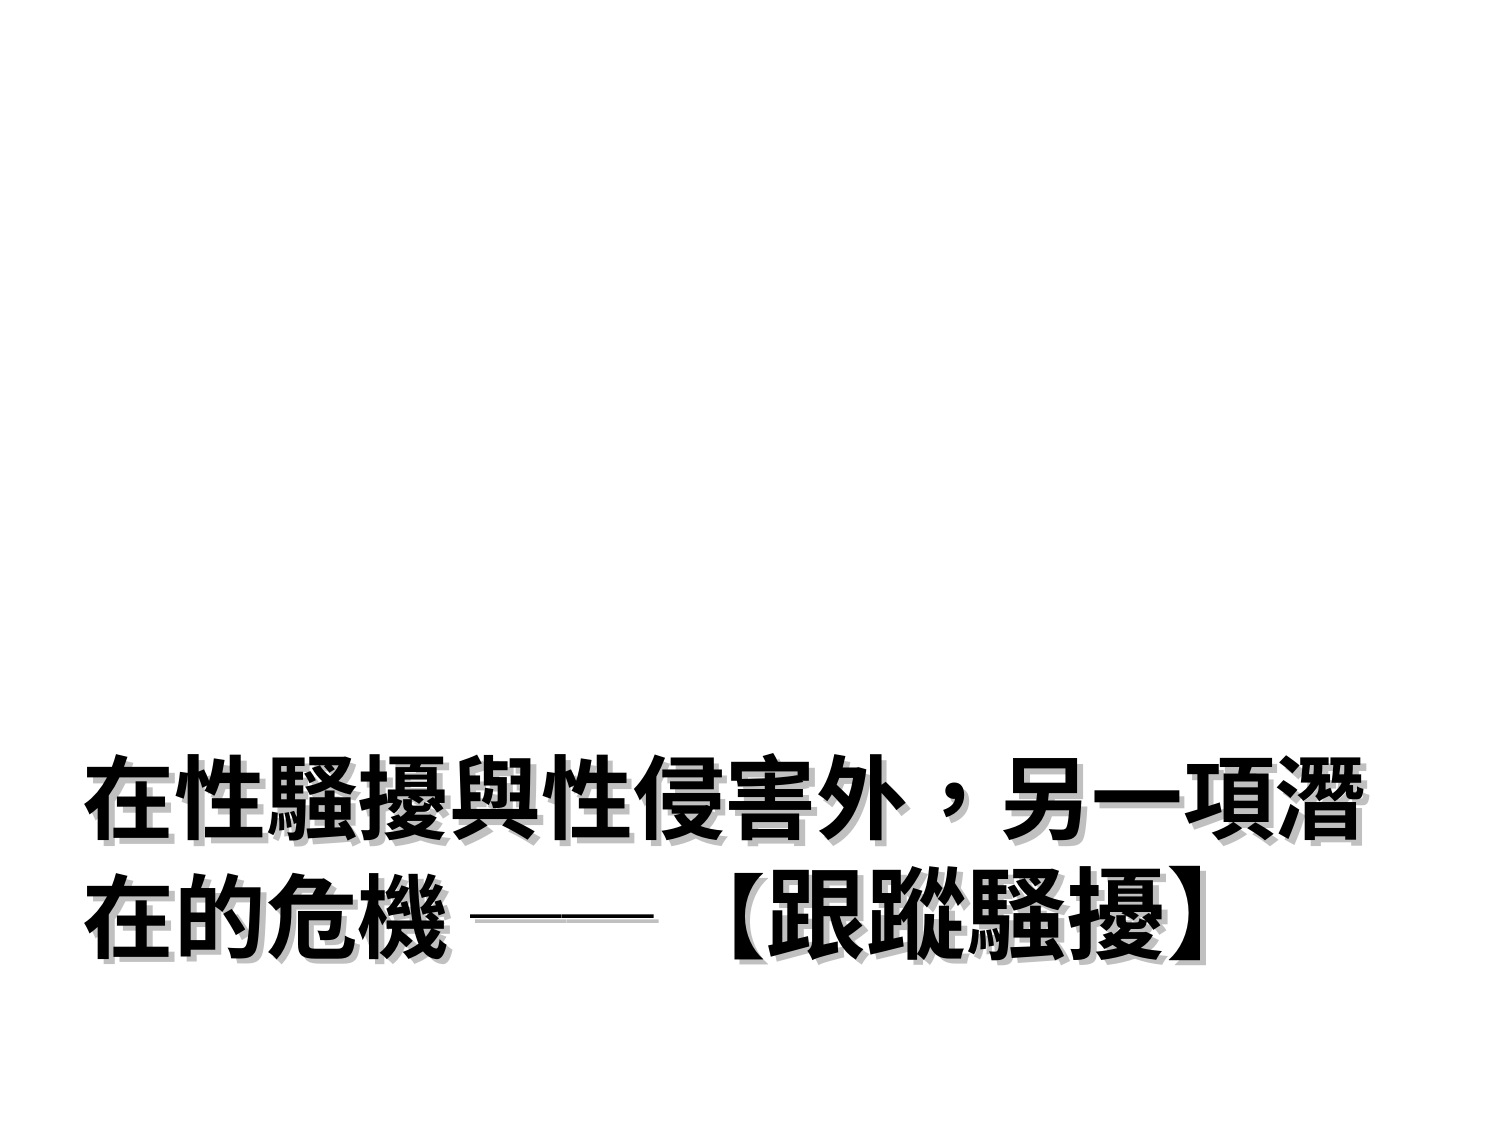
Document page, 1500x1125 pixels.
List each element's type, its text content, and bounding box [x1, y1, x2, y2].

text_box 在性騷擾與性侵害外，另一項潛在的危機 ── 【跟蹤騷擾】 [76, 734, 1447, 988]
